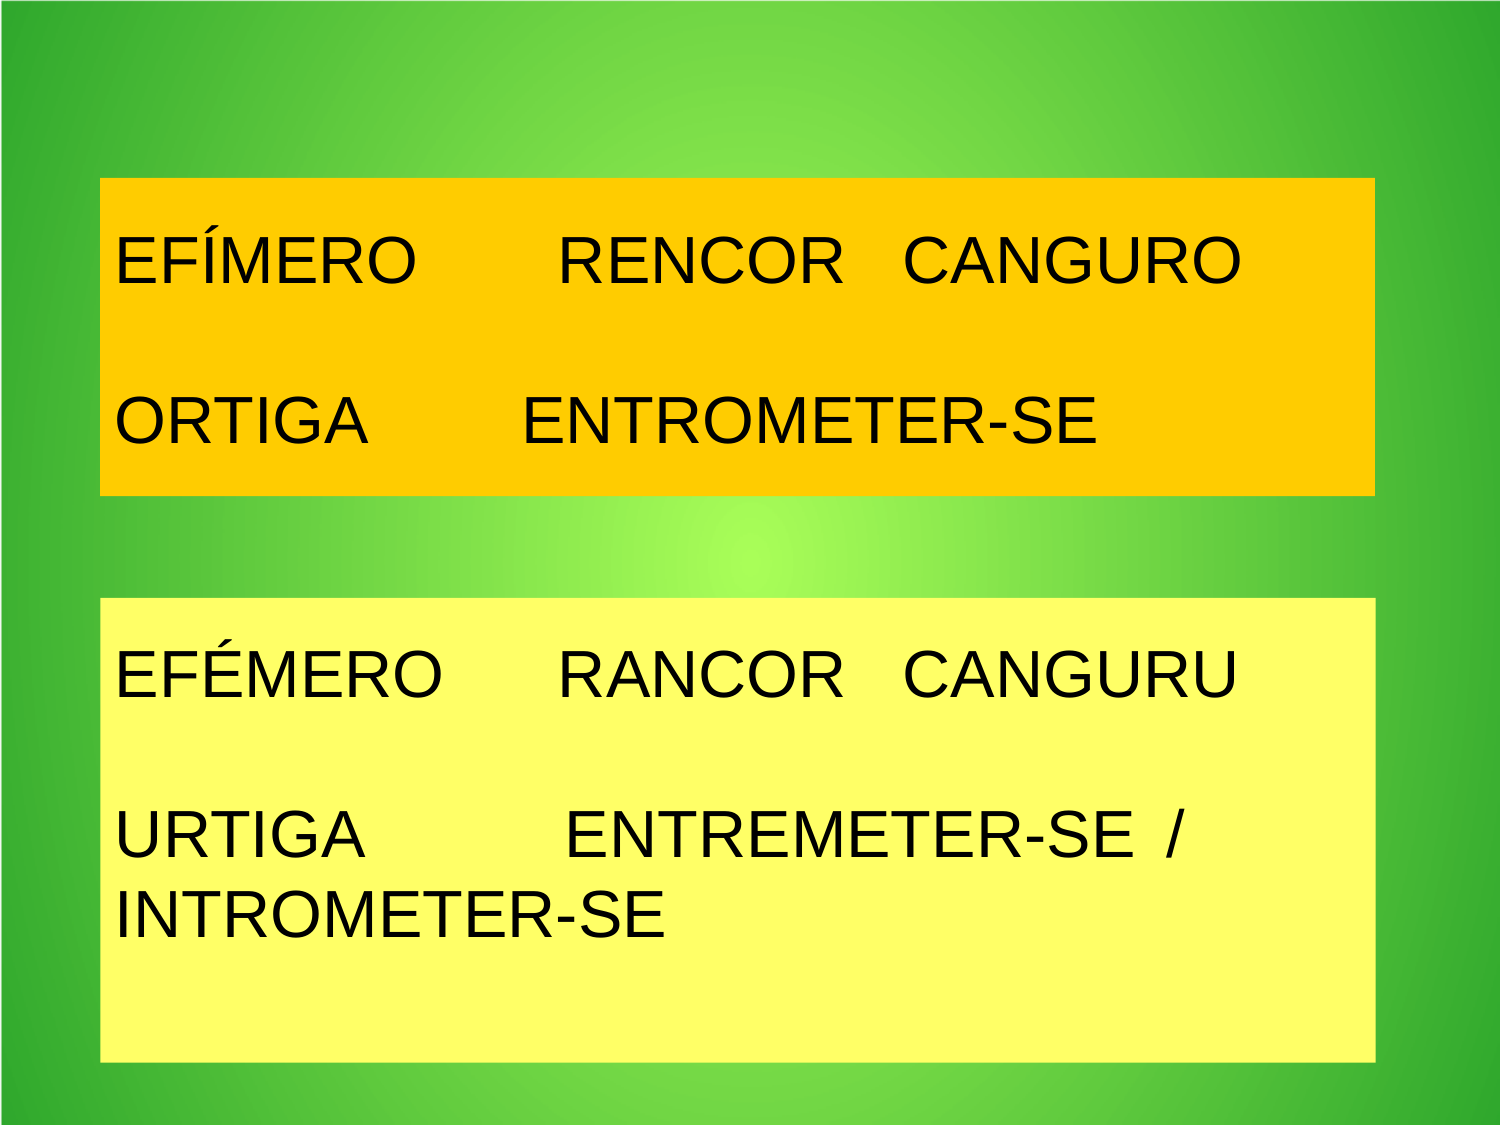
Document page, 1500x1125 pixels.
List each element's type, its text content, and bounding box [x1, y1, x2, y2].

text_box EFÍMERO RENCOR CANGURO ORTIGA ENTROMETER-SE [100, 177, 1375, 497]
text_box EFÉMERO RANCOR CANGURU URTIGA ENTREMETER-SE / INTROMETER-SE [100, 597, 1376, 1063]
picture [0, 0, 1500, 1125]
